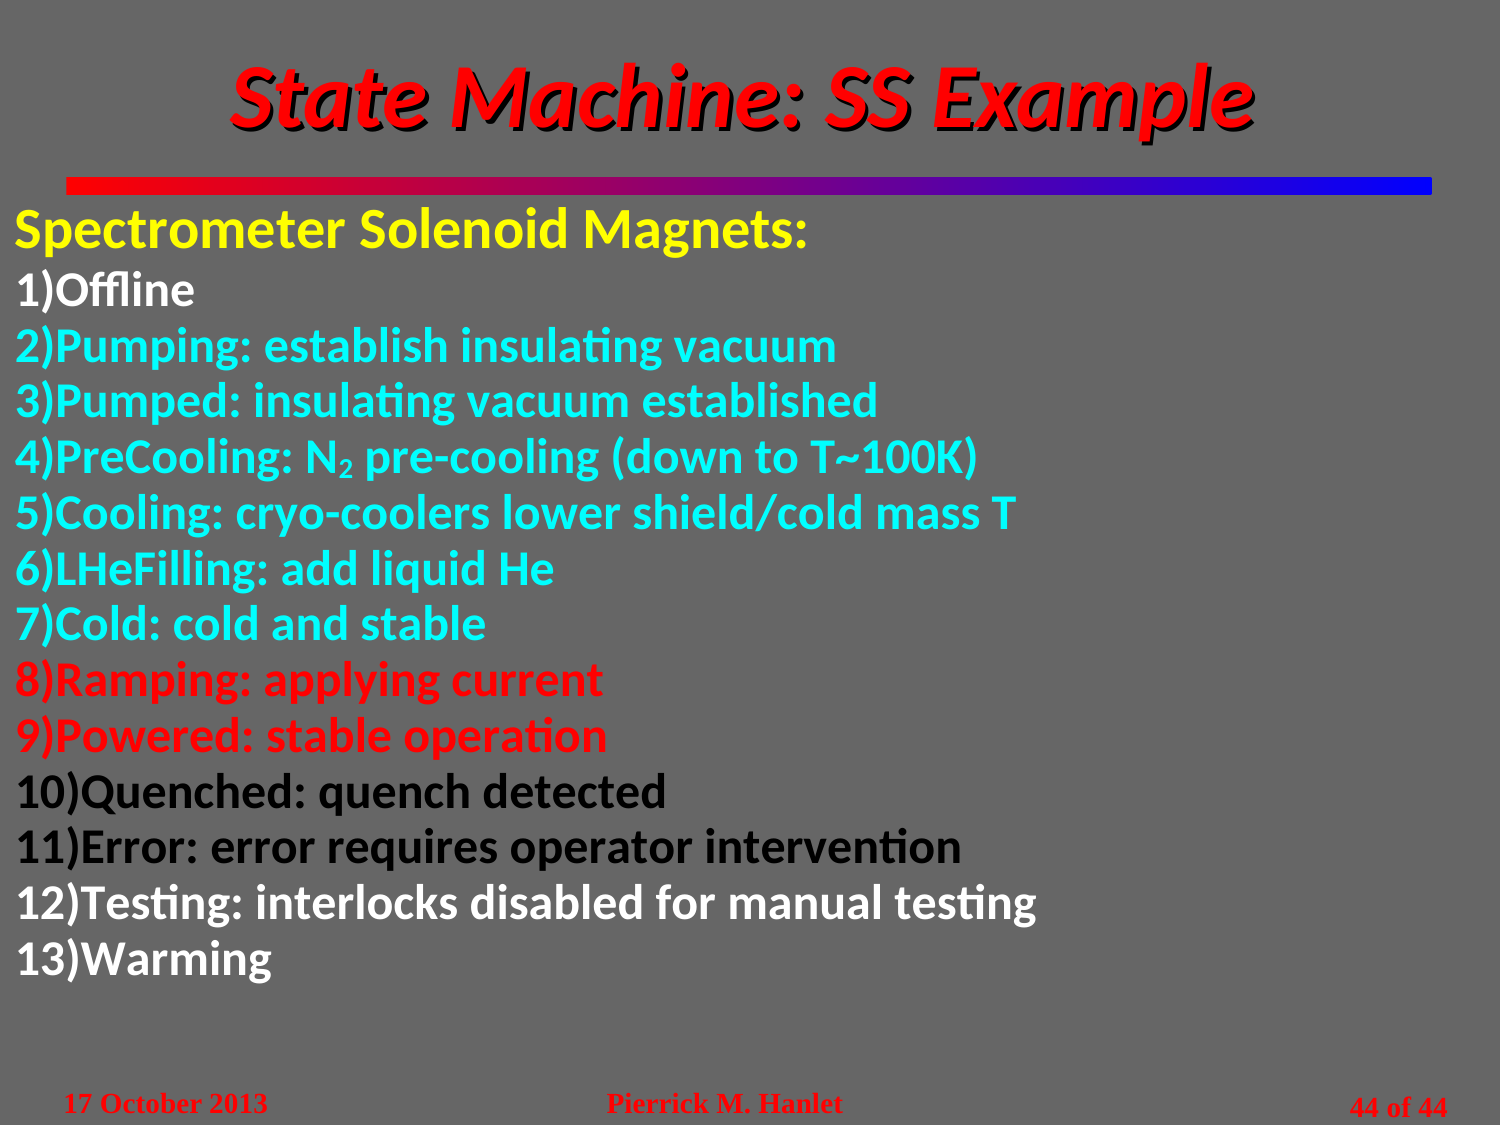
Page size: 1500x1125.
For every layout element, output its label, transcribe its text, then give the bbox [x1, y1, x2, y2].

text_box Spectrometer Solenoid Magnets: Offline Pumping: establish insulating vacuum Pumped: insulating vacuum established PreCooling: N2 pre-cooling (down to T~100K) Cooling: cryo-coolers lower shield/cold mass T LHeFilling: add liquid He Cold: cold and stable Ramping: applying current Powered: stable operation Quenched: quench detected Error: error requires operator intervention Testing: interlocks disabled for manual testing Warming [0, 189, 1500, 1125]
title State Machine: SS Example [0, 0, 1486, 189]
